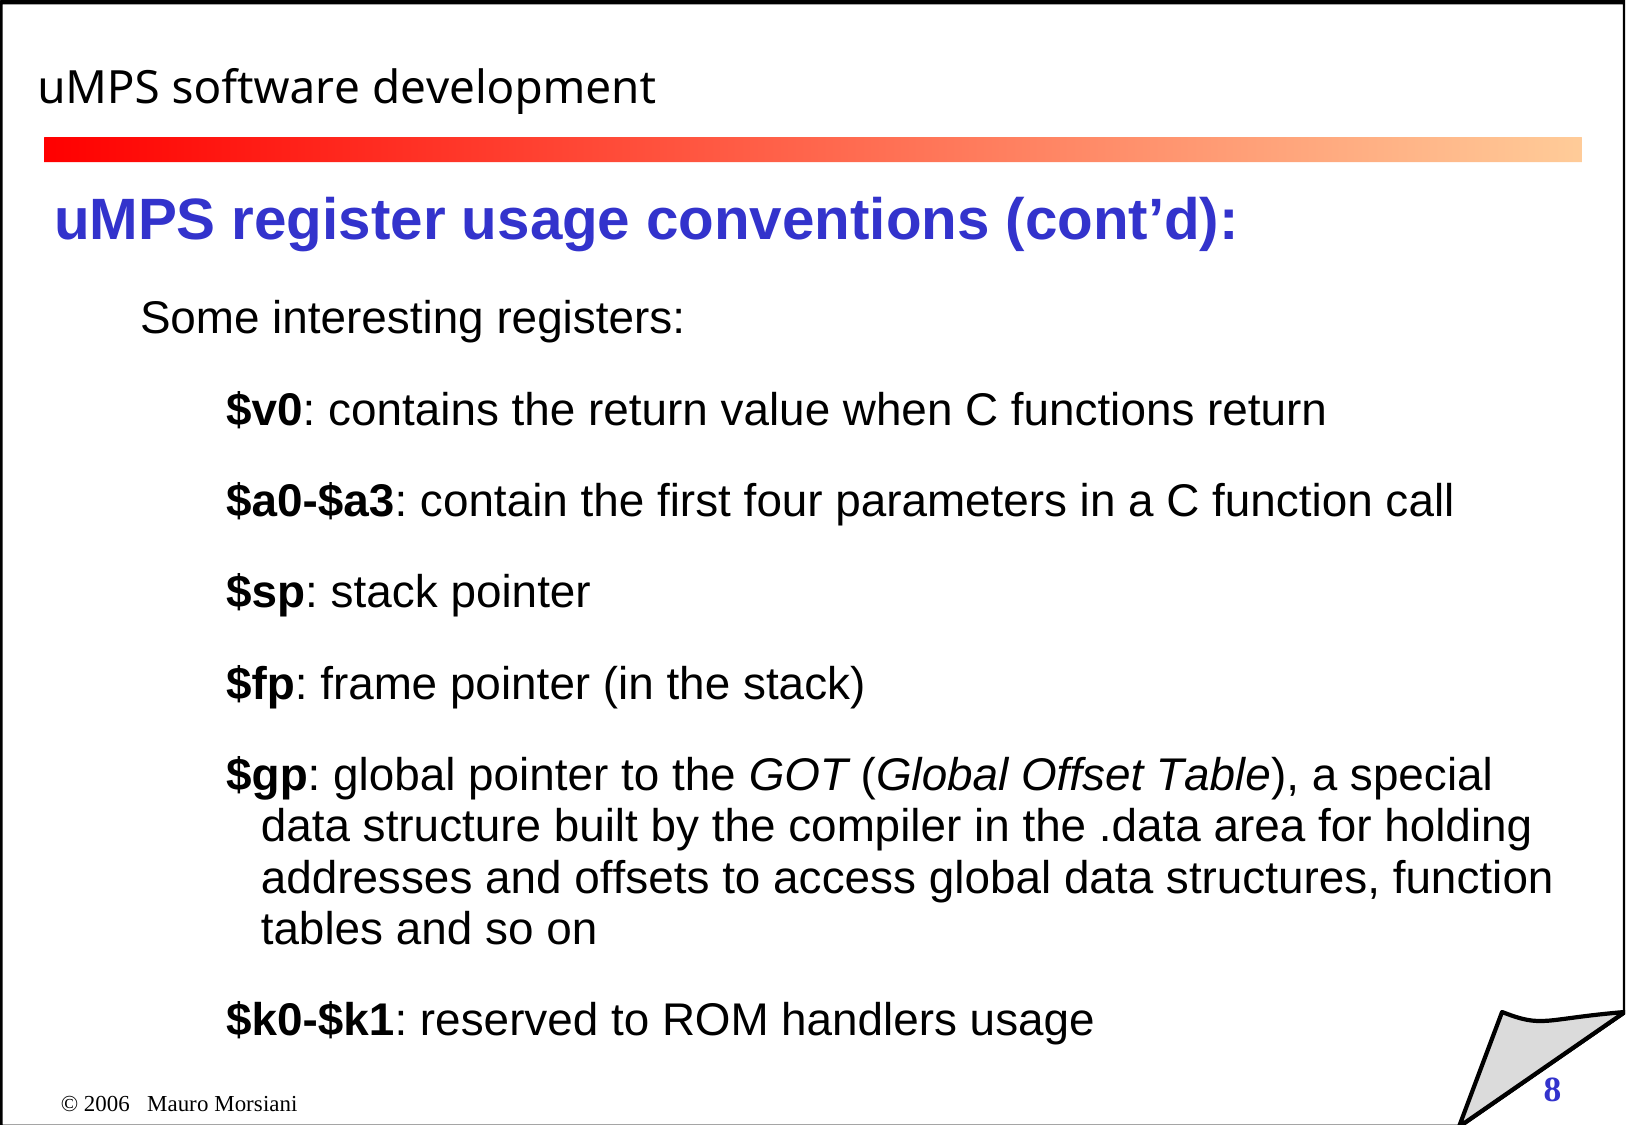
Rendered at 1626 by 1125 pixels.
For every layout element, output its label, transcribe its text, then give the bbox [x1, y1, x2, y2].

title uMPS software development [37, 44, 1588, 131]
list uMPS register usage conventions (cont’d): Some interesting registers: $v0: contains the return value when C functions return $a0-$a3: contain the first four parameters in a C function call $sp: stack pointer $fp: frame pointer (in the stack) $gp: global pointer to the GOT (Global Offset Table), a special data structure built by the compiler in the .data area for holding addresses and offsets to access global data structures, function tables and so on $k0-$k1: reserved to ROM handlers usage [54, 187, 1571, 1125]
